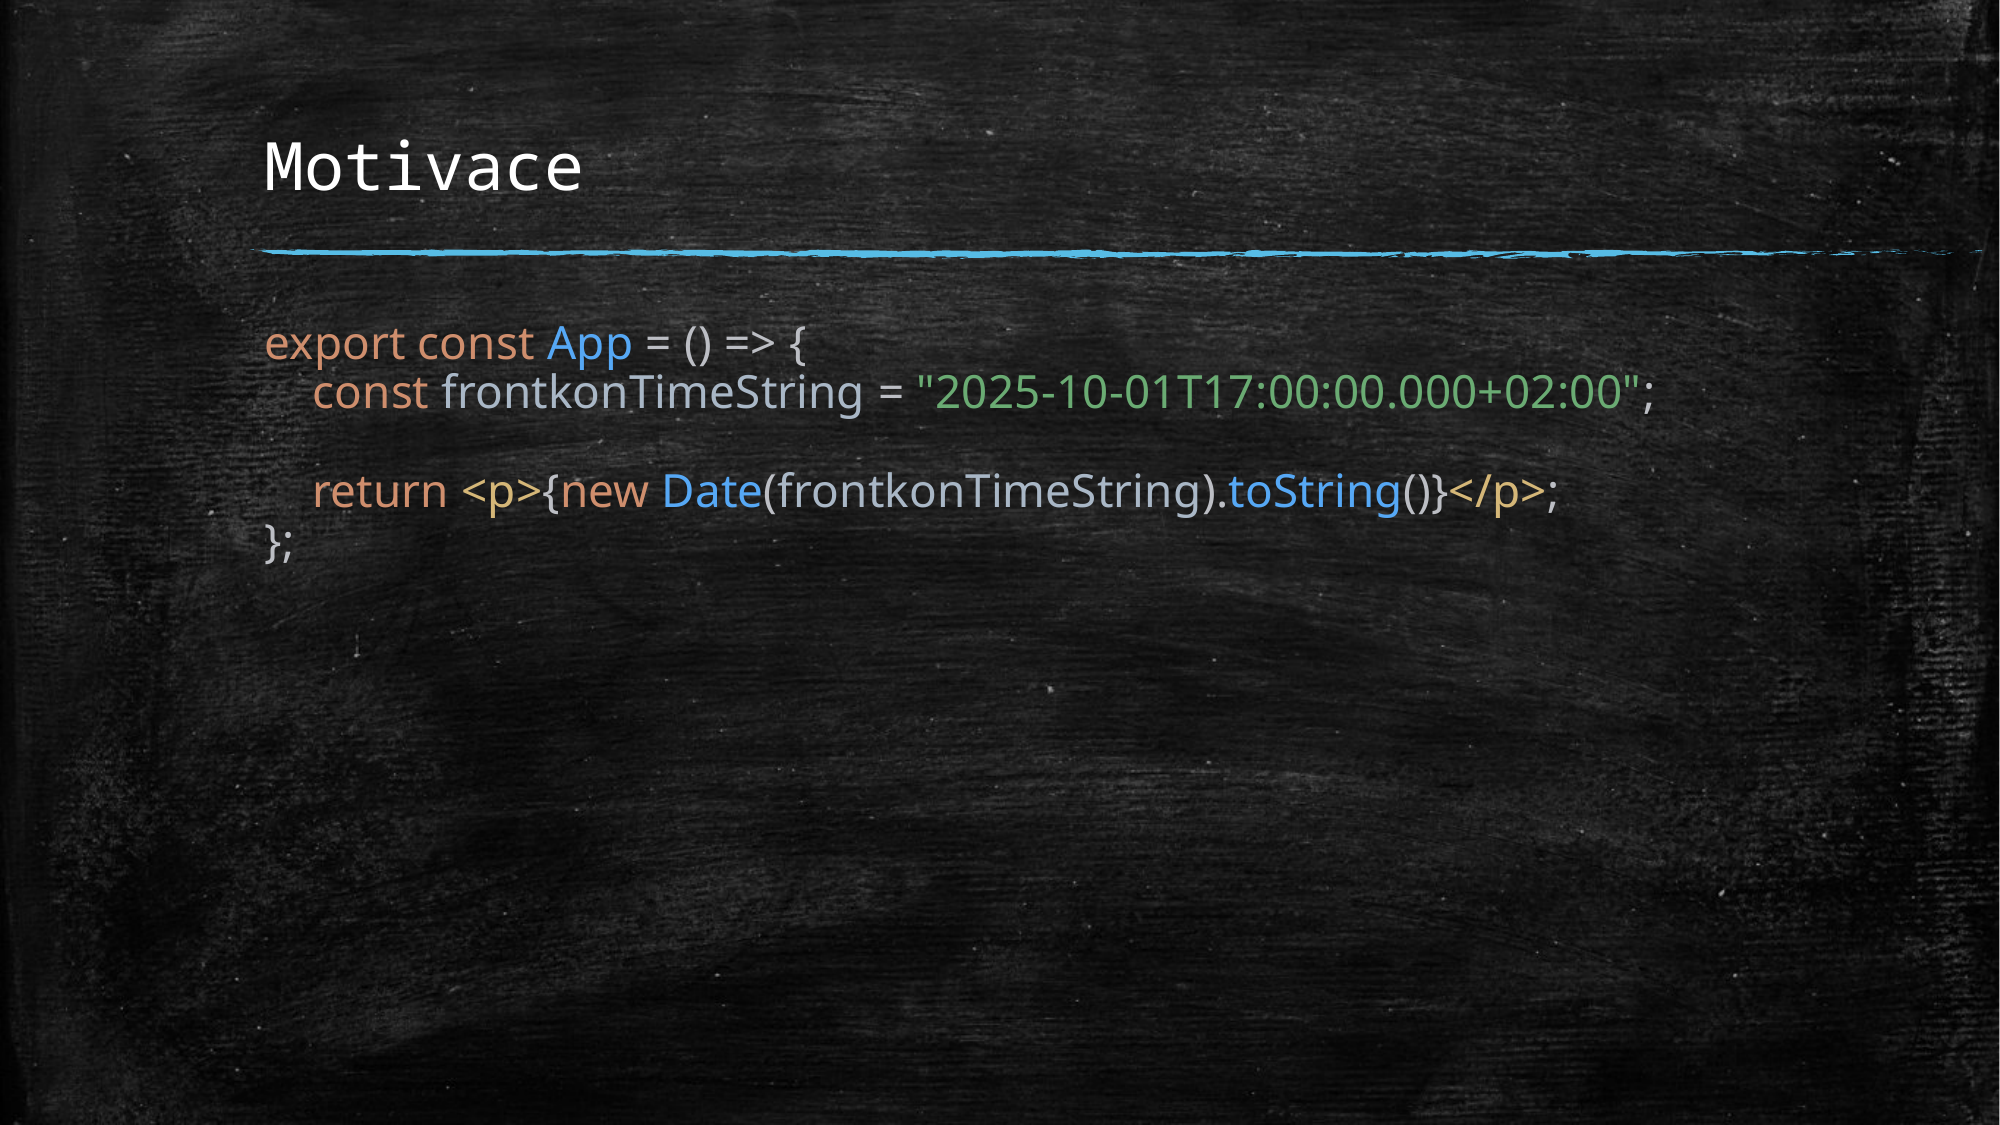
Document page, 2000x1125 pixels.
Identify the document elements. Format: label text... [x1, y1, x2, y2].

picture [0, 0, 2000, 1125]
title Motivace [249, 45, 1750, 213]
list export const App = () => { const frontkonTimeString = "2025-10-01T17:00:00.000+02:00"; return <p>{new Date(frontkonTimeString).toString()}</p>; }; [249, 312, 1750, 913]
